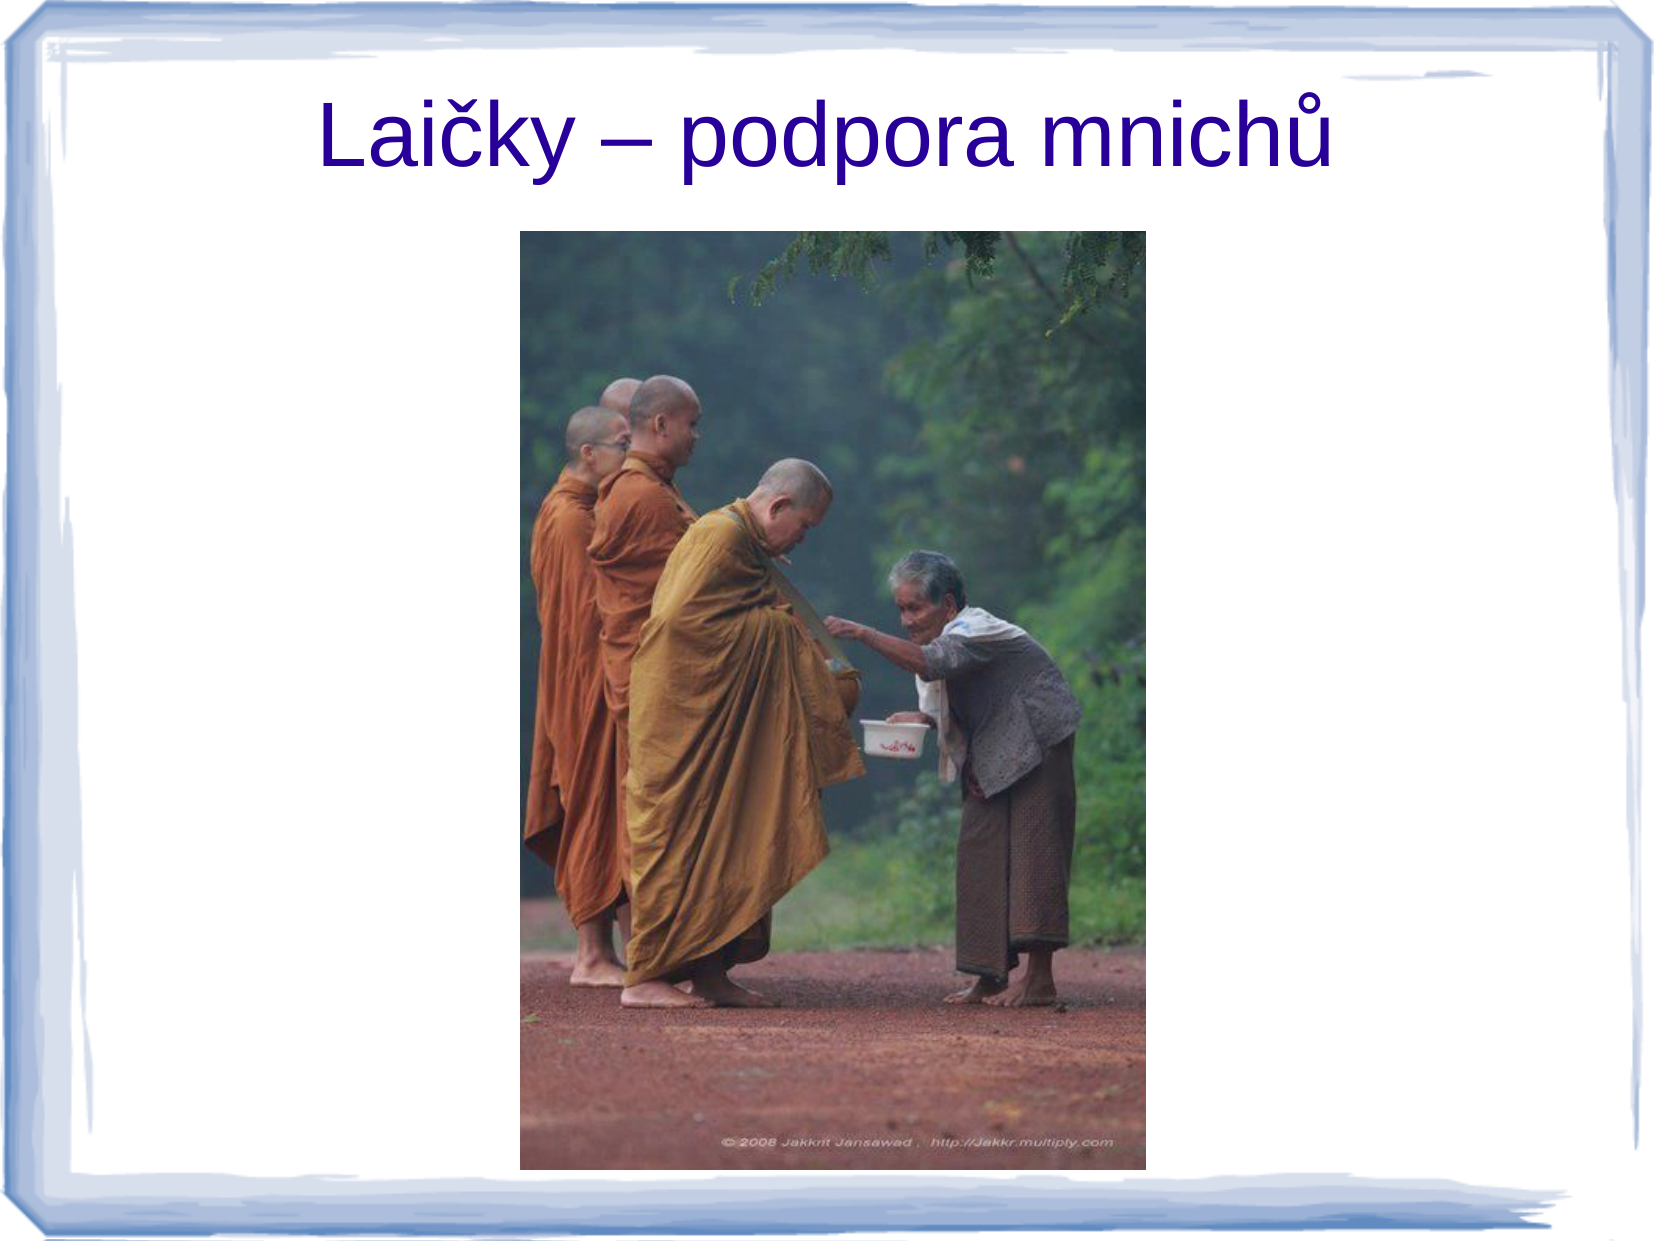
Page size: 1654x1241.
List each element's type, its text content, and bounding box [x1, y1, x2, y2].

title Laičky – podpora mnichů [82, 31, 1571, 239]
picture [0, 0, 1654, 1241]
